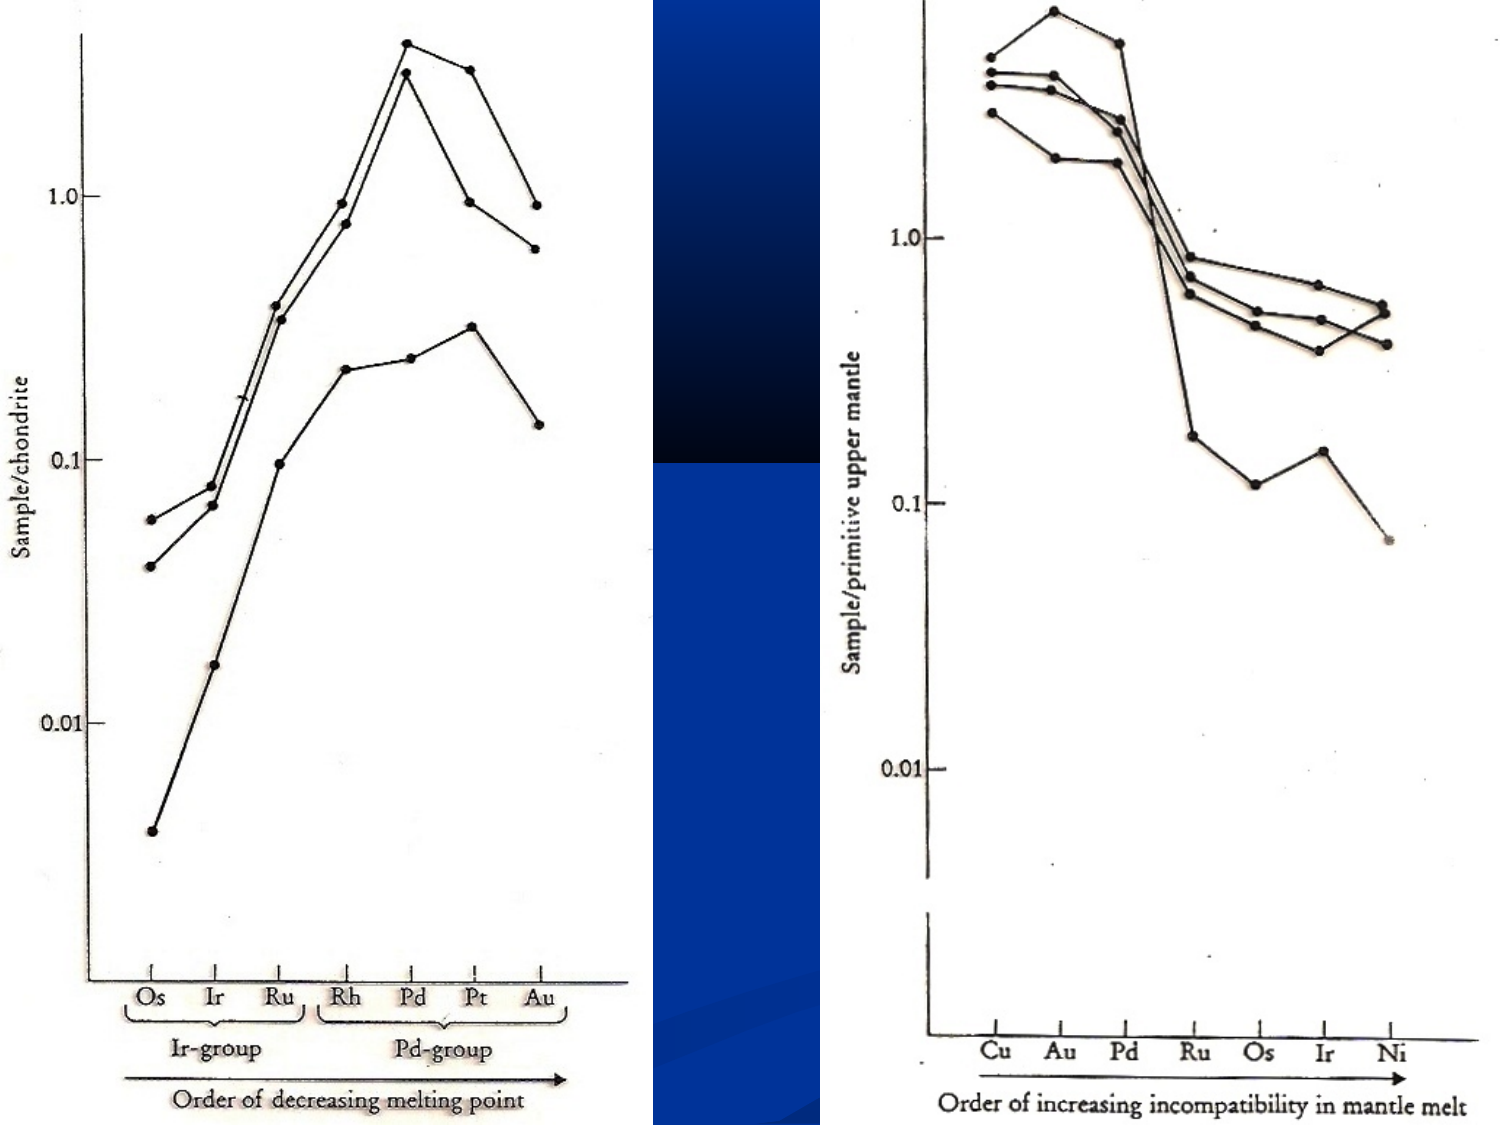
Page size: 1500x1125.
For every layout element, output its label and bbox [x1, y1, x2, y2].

picture [0, 0, 653, 1125]
picture [820, 0, 1500, 1125]
